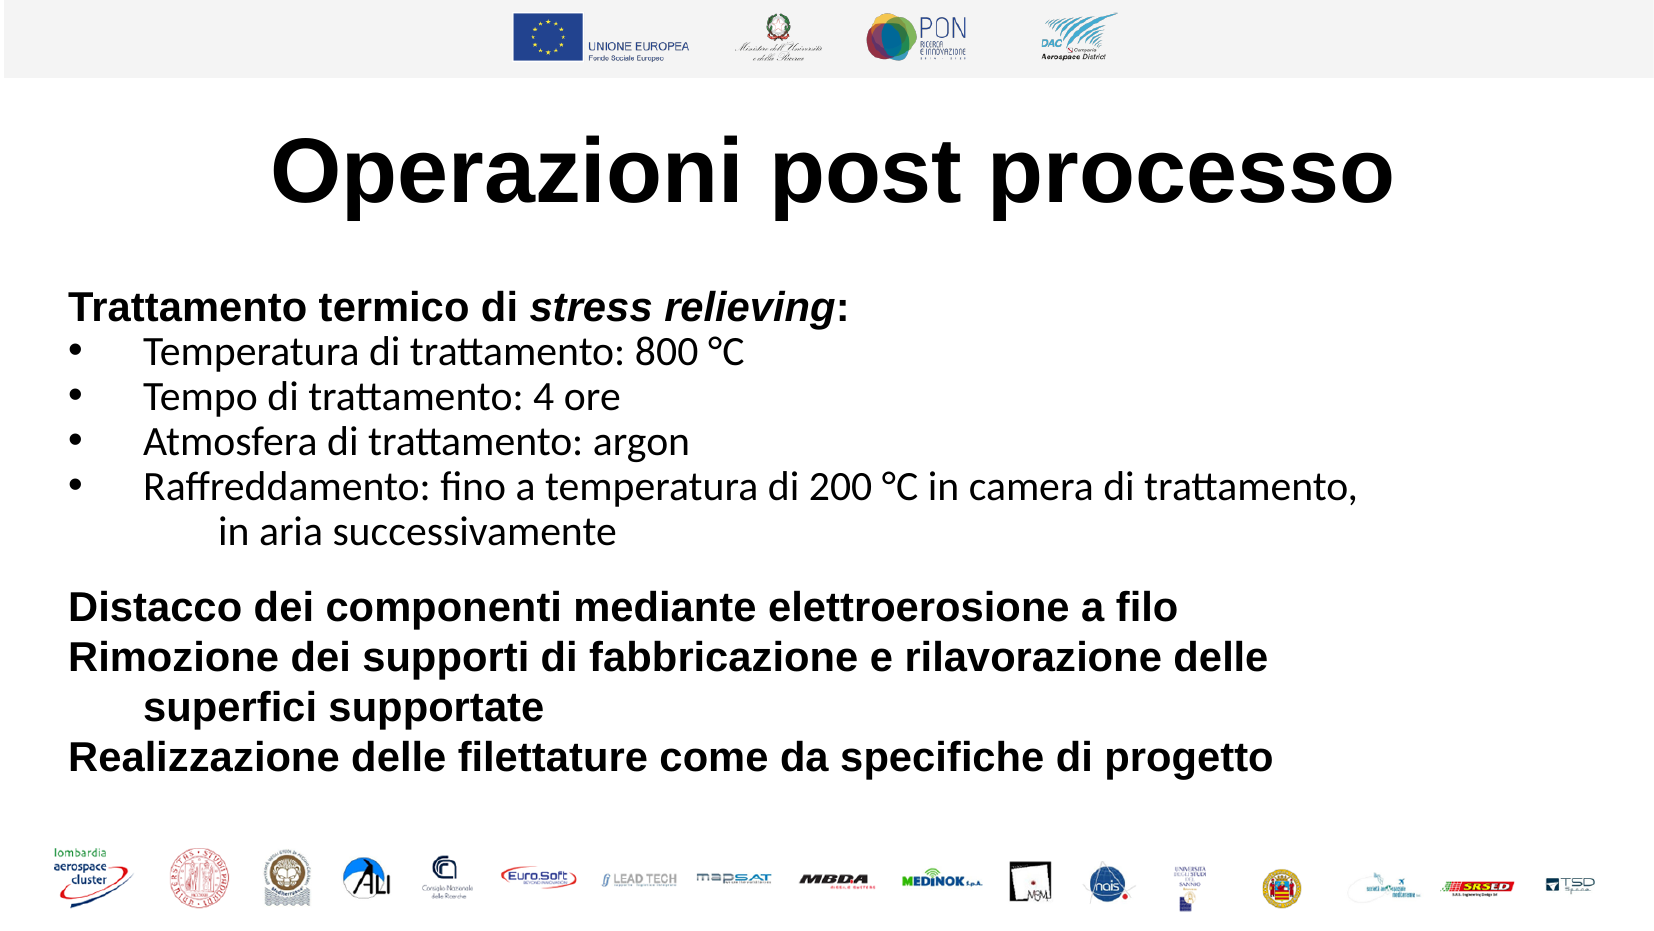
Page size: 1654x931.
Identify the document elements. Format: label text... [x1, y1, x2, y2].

picture [1404, 848, 1595, 931]
picture [4, 0, 1654, 78]
text_box Trattamento termico di stress relieving: Temperatura di trattamento: 800 °C Tempo di trattamento: 4 ore Atmosfera di trattamento: argon Raffreddamento: fino a temperatura di 200 °C in camera di trattamento, in aria successivamente Distacco dei componenti mediante elettroerosione a filo Rimozione dei supporti di fabbricazione e rilavorazione delle superfici supportate Realizzazione delle filettature come da specifiche di progetto [53, 271, 1404, 931]
text_box Operazioni post processo [53, 103, 1614, 291]
